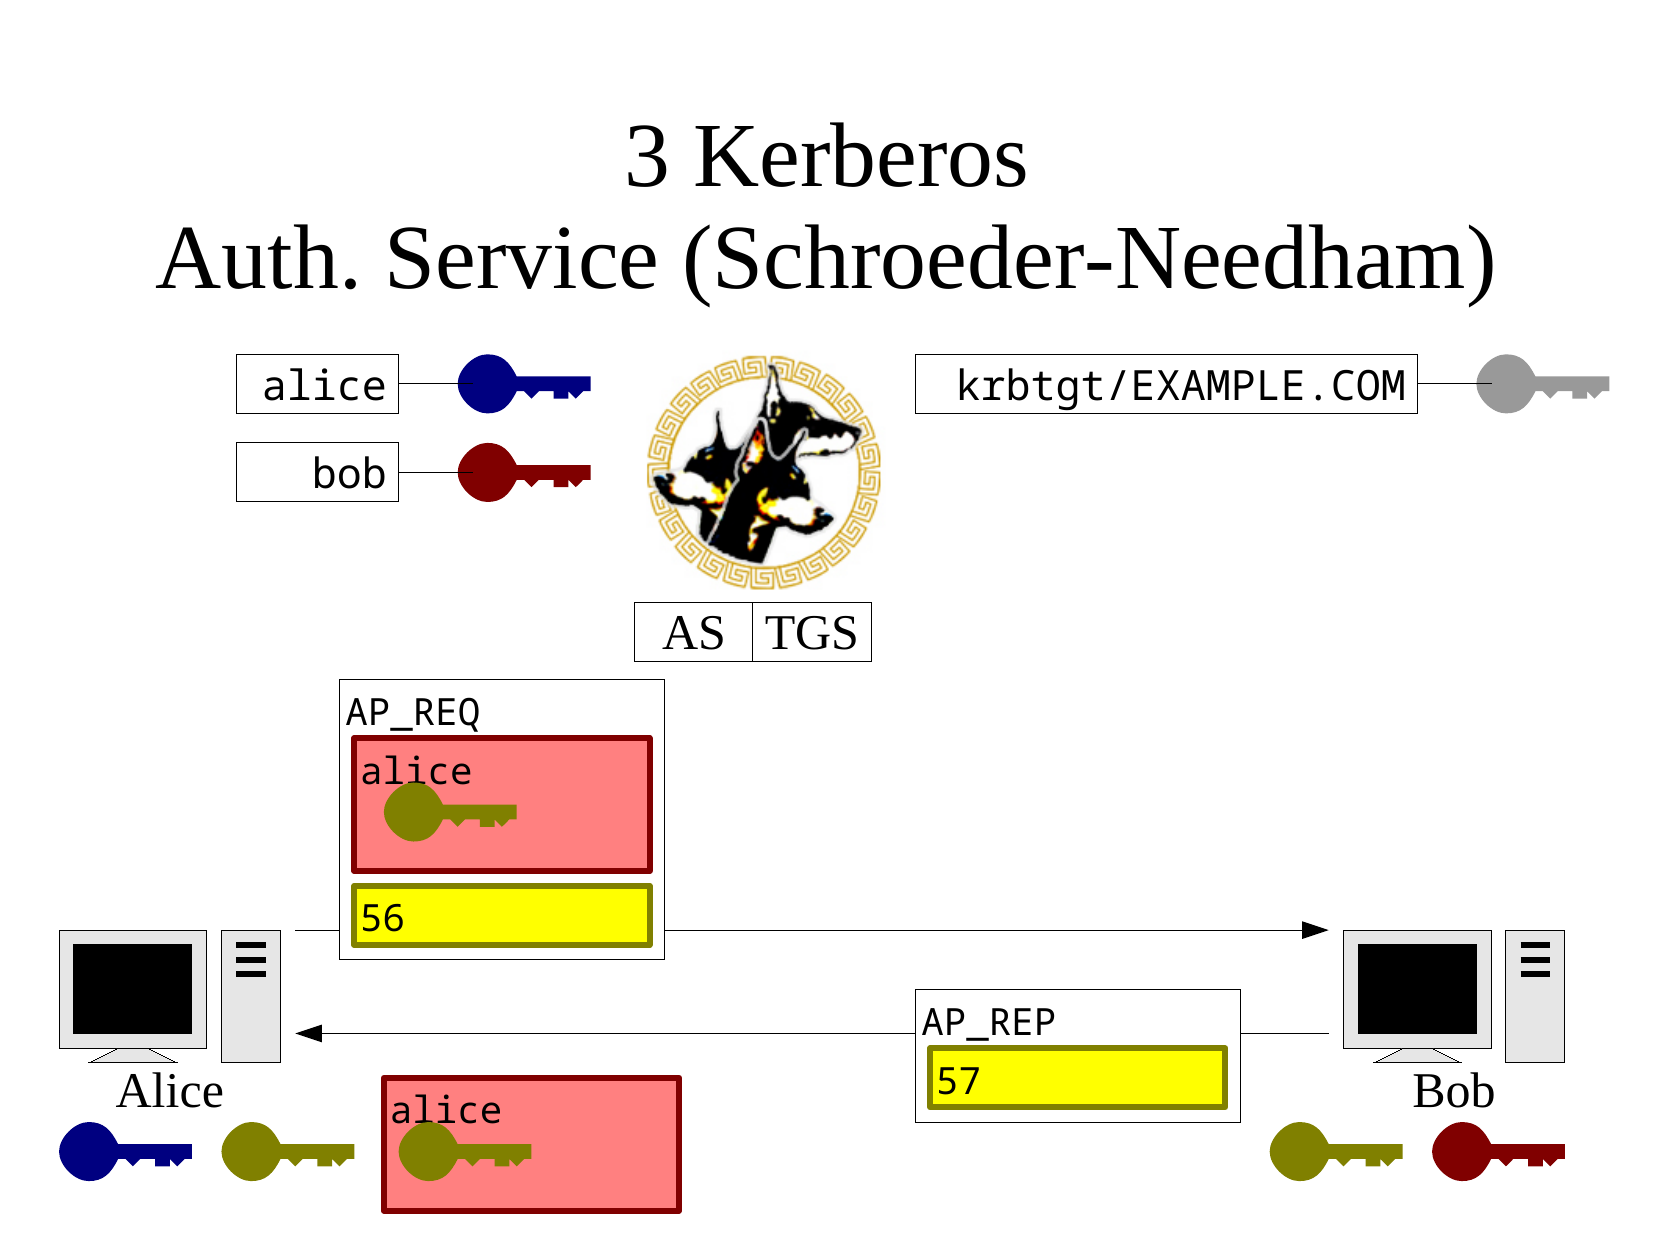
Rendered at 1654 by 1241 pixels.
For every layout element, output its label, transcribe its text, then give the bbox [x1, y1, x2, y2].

text_box AP_REP [915, 989, 1241, 1123]
text_box [221, 930, 281, 1062]
picture [635, 339, 901, 618]
text_box [1505, 930, 1565, 1062]
text_box [383, 782, 517, 842]
text_box Alice [59, 1062, 281, 1119]
text_box [398, 1122, 532, 1182]
text_box TGS [752, 602, 872, 662]
text_box AS [634, 602, 752, 662]
text_box Bob [1343, 1062, 1565, 1119]
text_box [221, 1122, 355, 1182]
text_box [1476, 354, 1610, 414]
text_box AP_REQ [339, 679, 665, 960]
text_box [1269, 1122, 1403, 1182]
text_box alice [354, 738, 650, 872]
text_box [59, 1122, 192, 1182]
text_box alice [236, 354, 399, 414]
text_box 56 [354, 885, 650, 945]
text_box [457, 442, 591, 502]
text_box krbtgt/EXAMPLE.COM [915, 354, 1418, 414]
title 3 Kerberos Auth. Service (Schroeder-Needham) [121, 102, 1534, 311]
text_box 57 [930, 1048, 1226, 1108]
text_box alice [383, 1077, 680, 1211]
text_box [457, 354, 591, 414]
text_box [1432, 1122, 1565, 1182]
text_box [1343, 930, 1492, 1062]
text_box bob [236, 442, 399, 502]
text_box [59, 930, 207, 1062]
